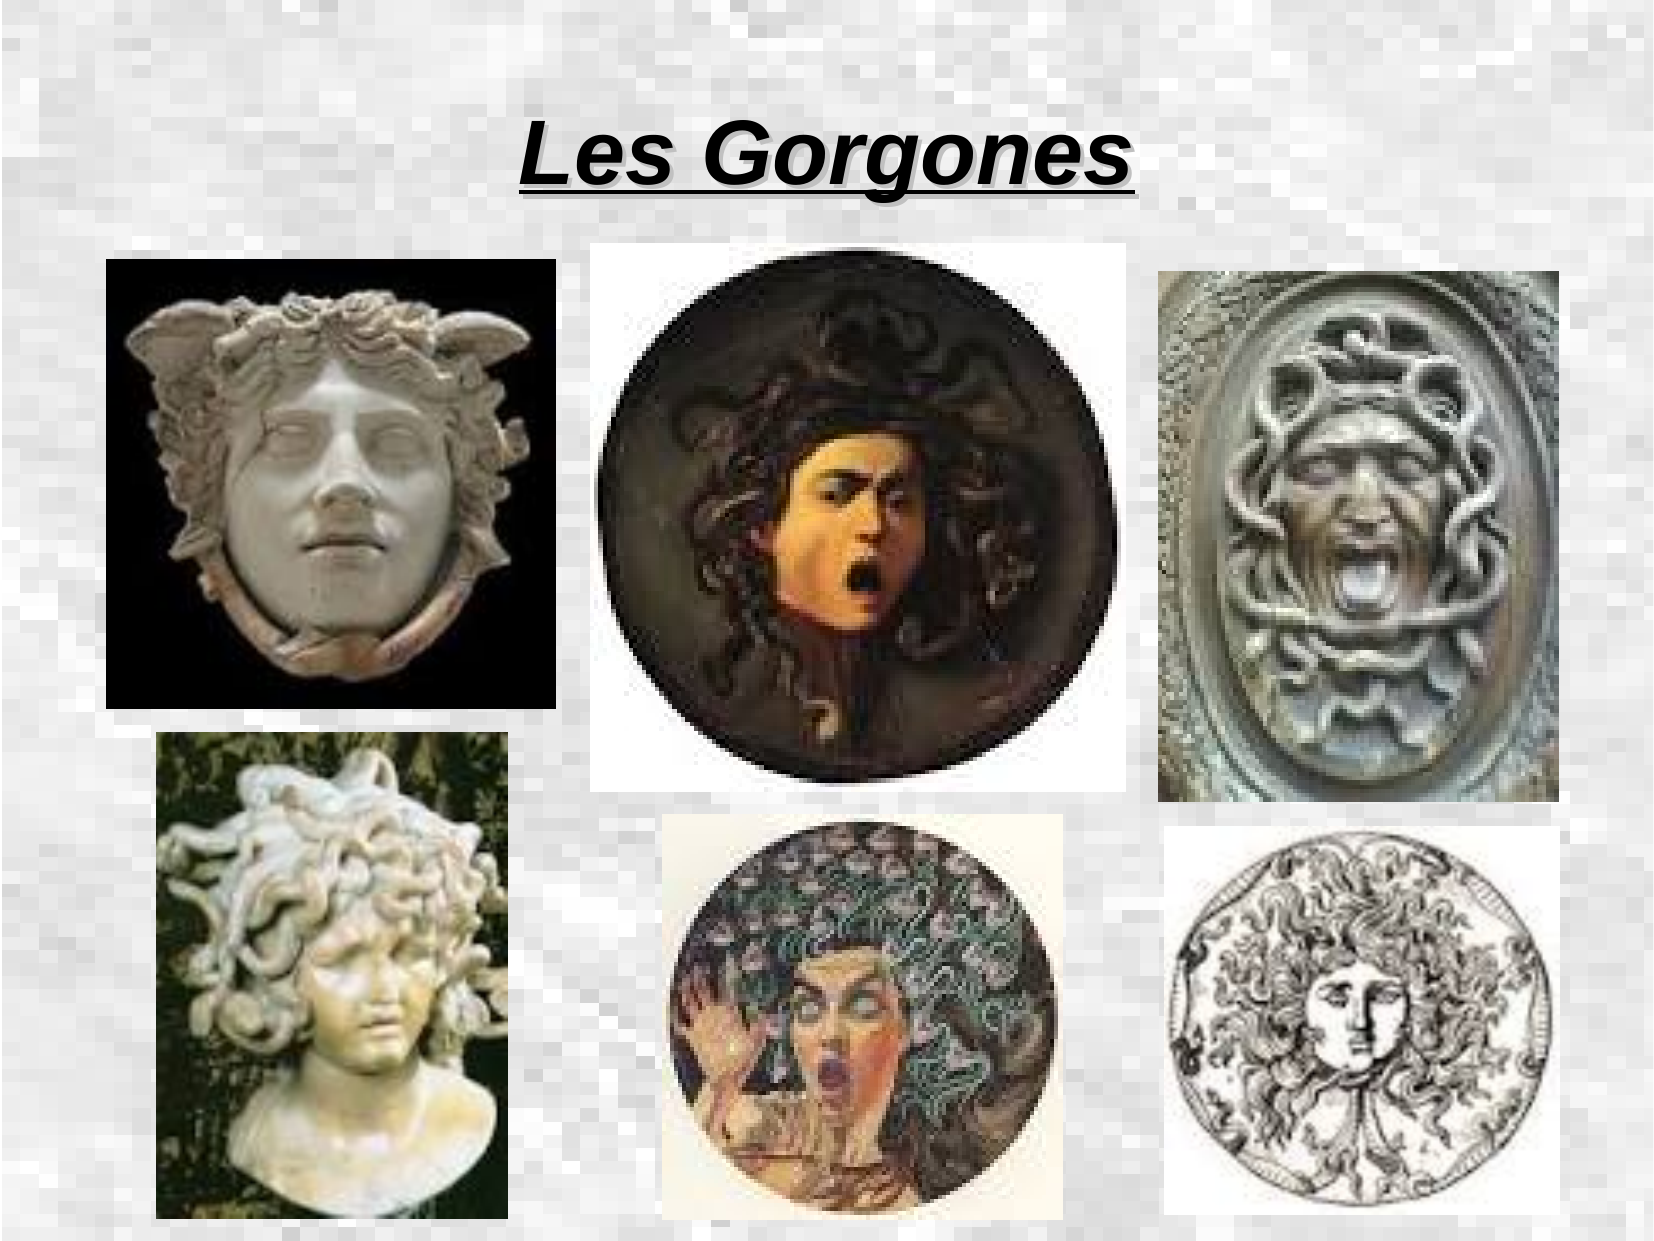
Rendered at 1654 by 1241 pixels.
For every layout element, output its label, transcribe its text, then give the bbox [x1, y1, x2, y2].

title Les Gorgones [82, 49, 1571, 257]
picture [2, 0, 1654, 1241]
